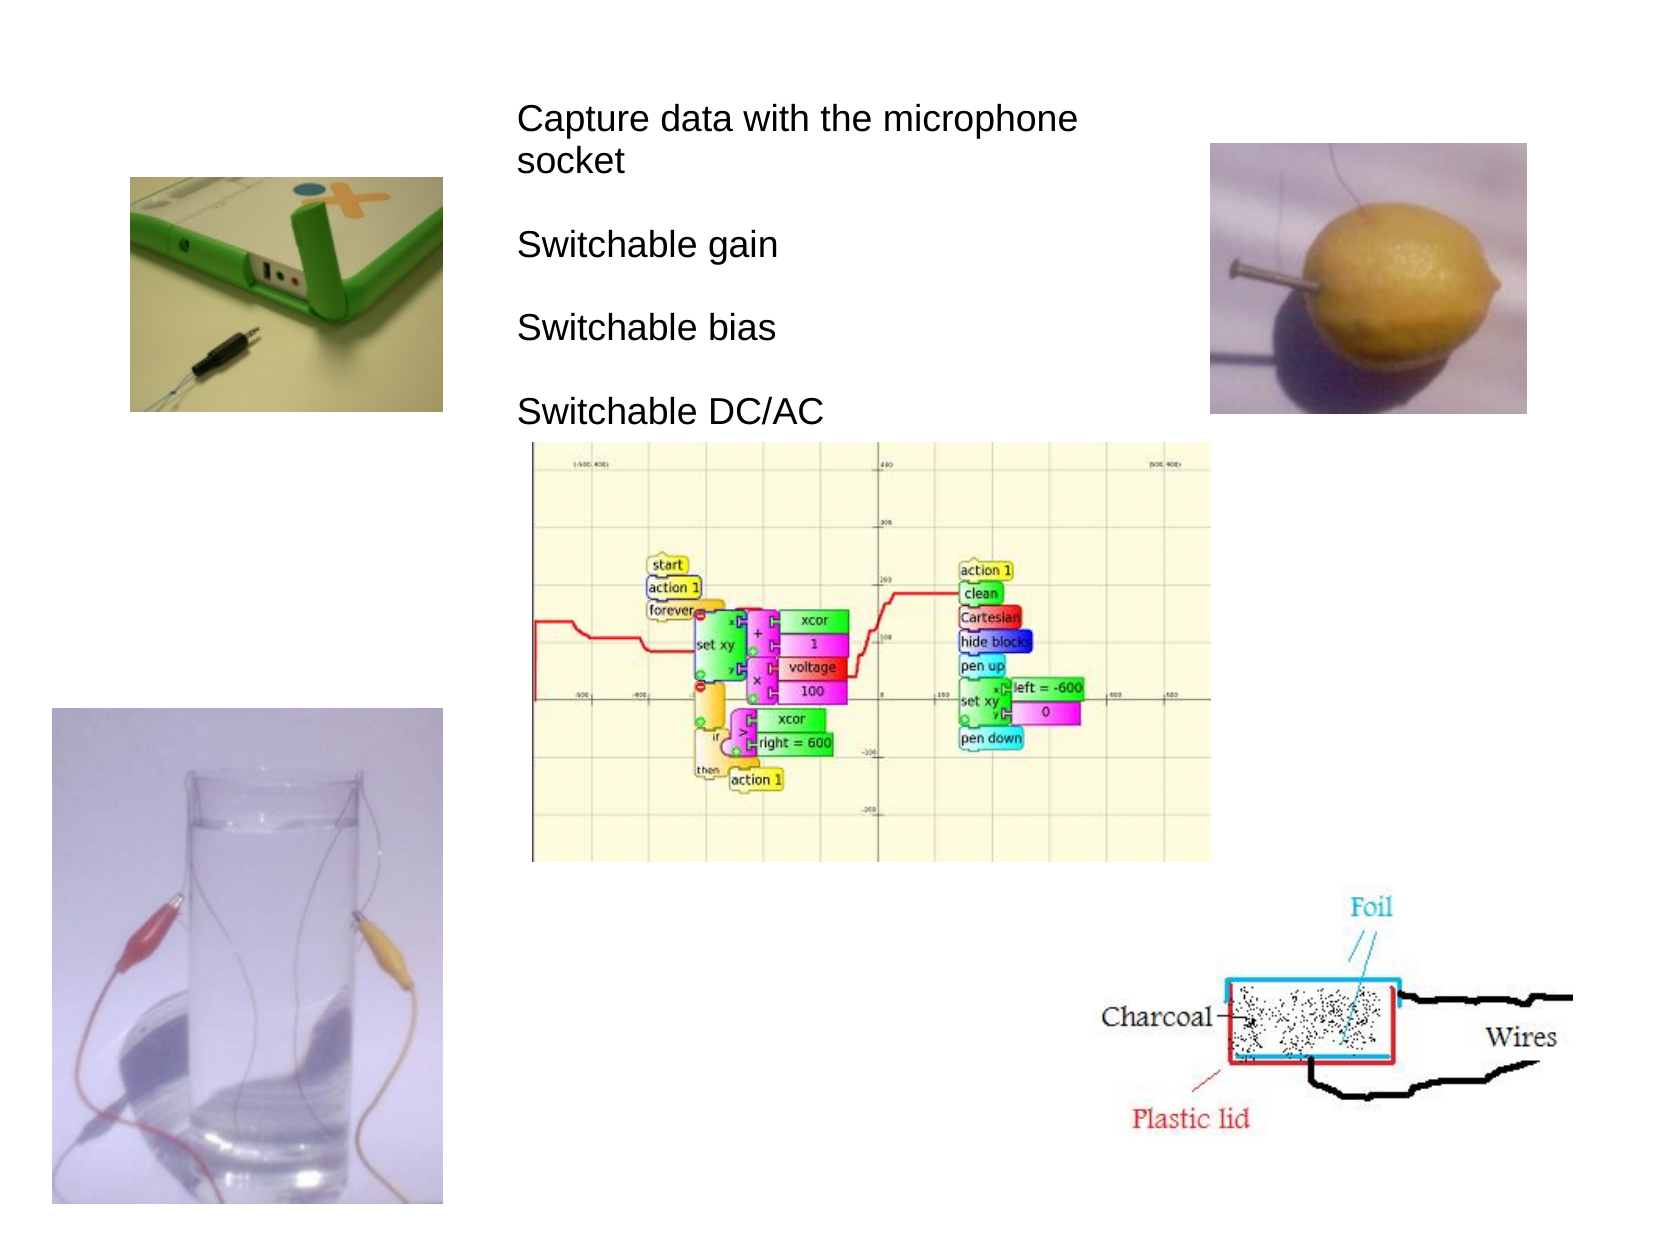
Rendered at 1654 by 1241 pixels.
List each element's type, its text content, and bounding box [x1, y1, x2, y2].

picture [130, 177, 443, 412]
picture [52, 708, 443, 1204]
picture [1210, 143, 1527, 414]
picture [1092, 885, 1573, 1144]
picture [532, 442, 1211, 862]
text_box Capture data with the microphone socket Switchable gain Switchable bias Switchable DC/AC [502, 88, 1182, 440]
